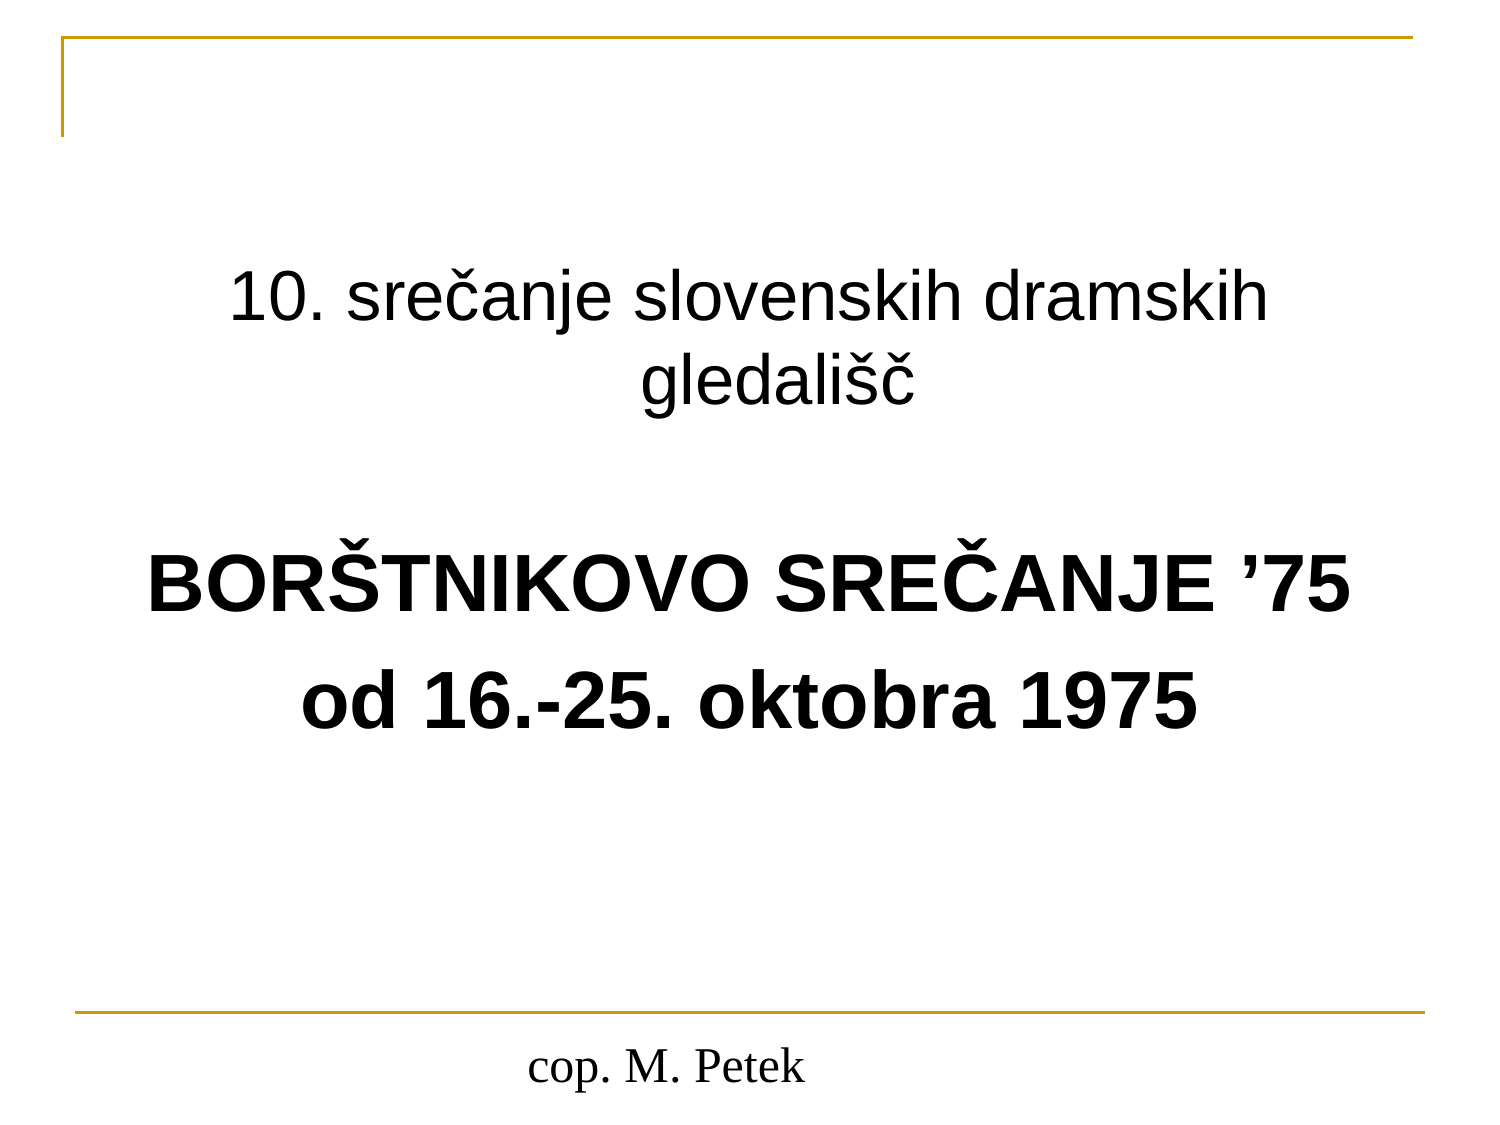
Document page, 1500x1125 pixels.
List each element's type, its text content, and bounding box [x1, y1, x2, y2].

list 10. srečanje slovenskih dramskih gledališč BORŠTNIKOVO SREČANJE ’75 od 16.-25. oktobra 1975 [75, 148, 1426, 1006]
